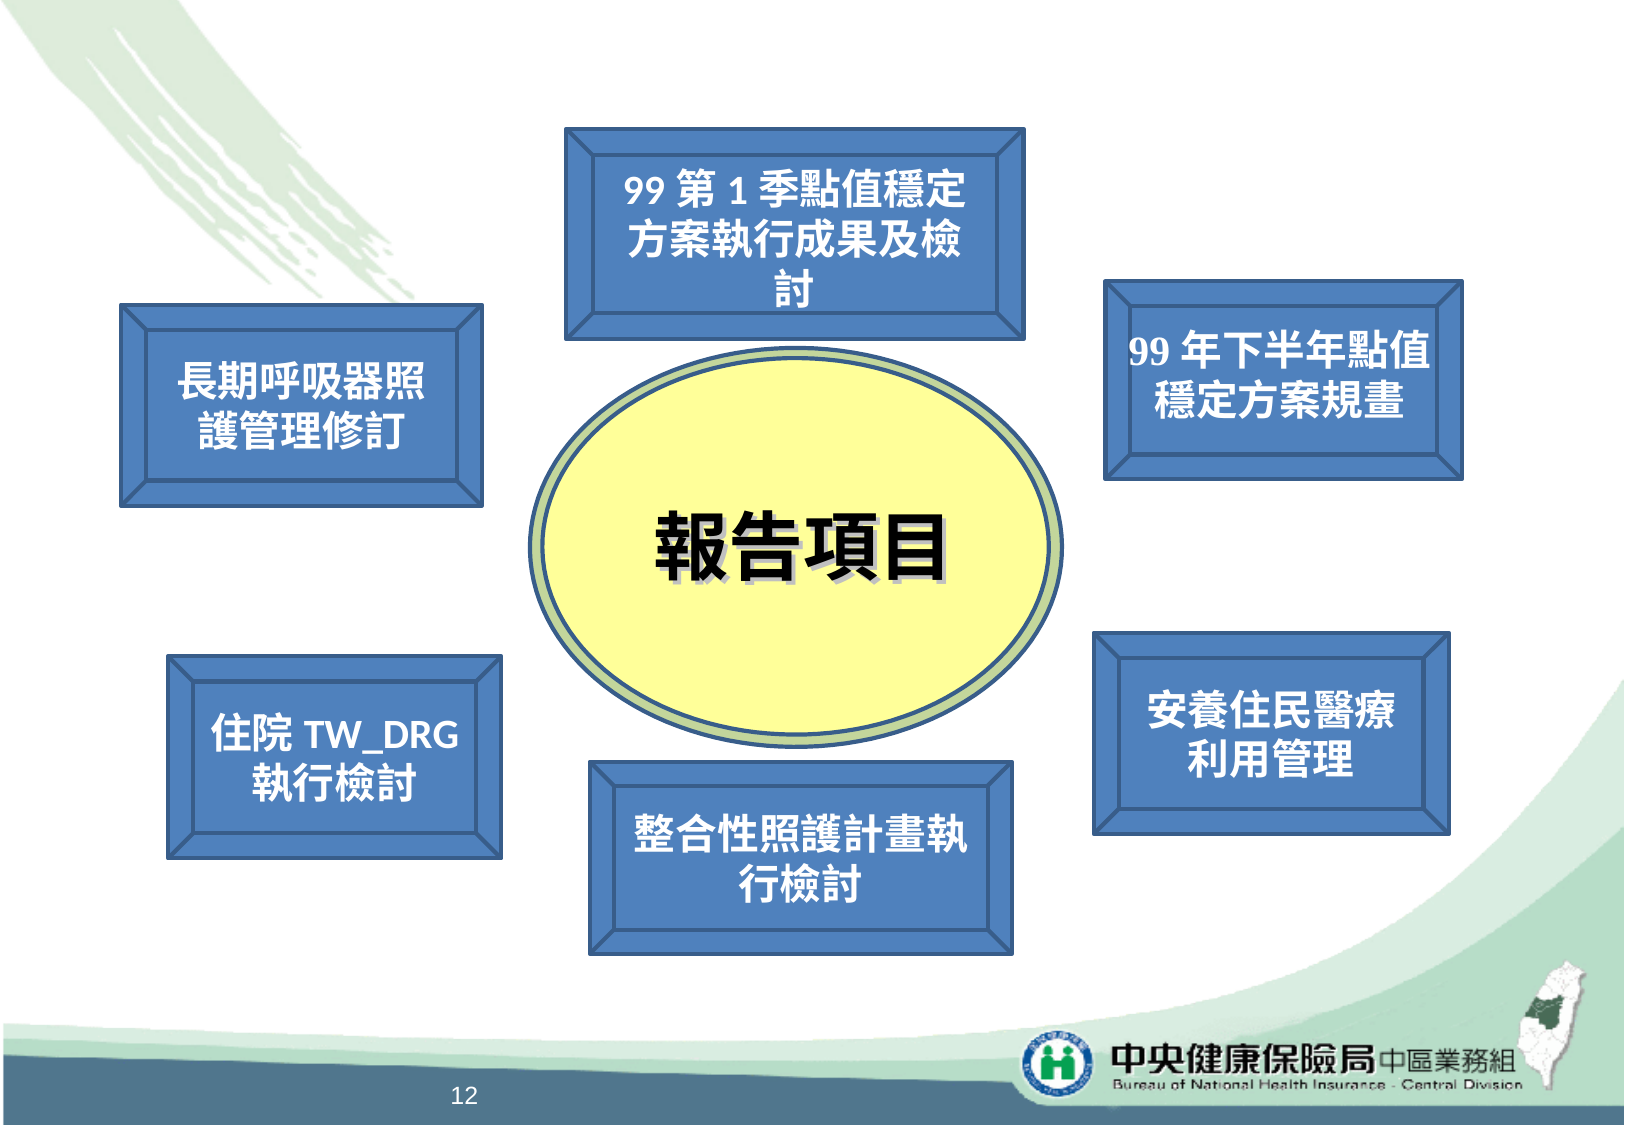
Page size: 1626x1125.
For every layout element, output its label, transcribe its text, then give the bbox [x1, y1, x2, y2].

text_box 99第1季點值穩定方案執行成果及檢討 [566, 128, 1024, 340]
text_box [435, 1065, 815, 1125]
text_box 99年下半年點值 穩定方案規畫 [1113, 316, 1446, 432]
text_box 報告項目 [638, 492, 968, 597]
text_box [529, 347, 1062, 747]
text_box 住院TW_DRG 執行檢討 [167, 656, 502, 859]
text_box [1105, 281, 1462, 480]
text_box 安養住民醫療利用管理 [1093, 632, 1449, 834]
text_box 整合性照護計畫執行檢討 [589, 761, 1012, 954]
text_box 長期呼吸器照護管理修訂 [121, 304, 482, 506]
